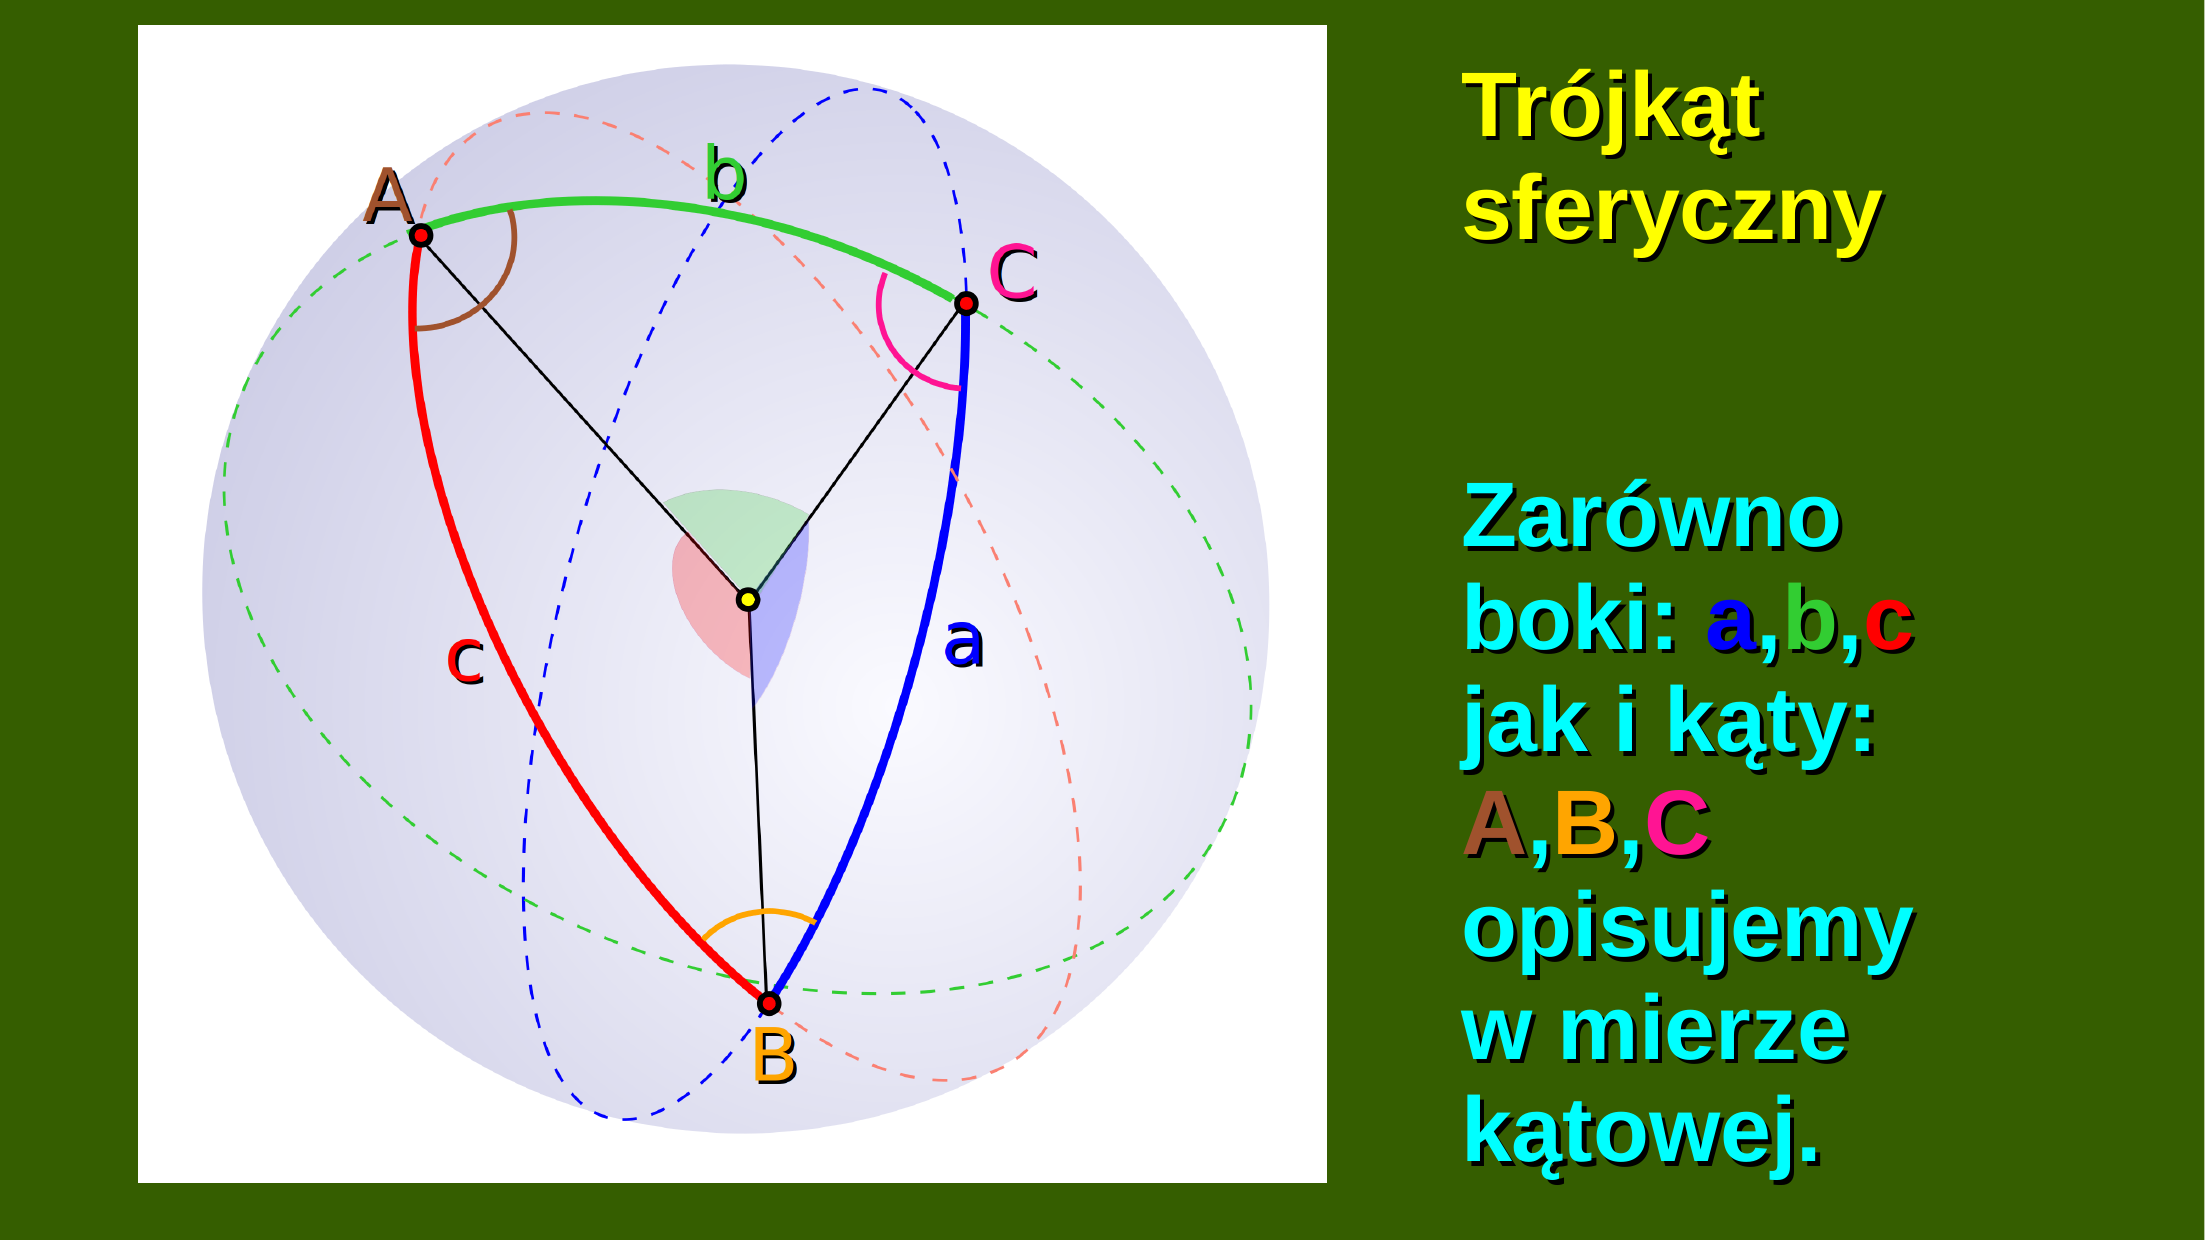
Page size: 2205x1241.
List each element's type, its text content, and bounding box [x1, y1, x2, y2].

title Trójkąt sferyczny Zarówno boki: a,b,c jak i kąty: A,B,C opisujemy w mierze kątowej. [1460, 53, 2028, 1182]
picture [138, 25, 1327, 1183]
